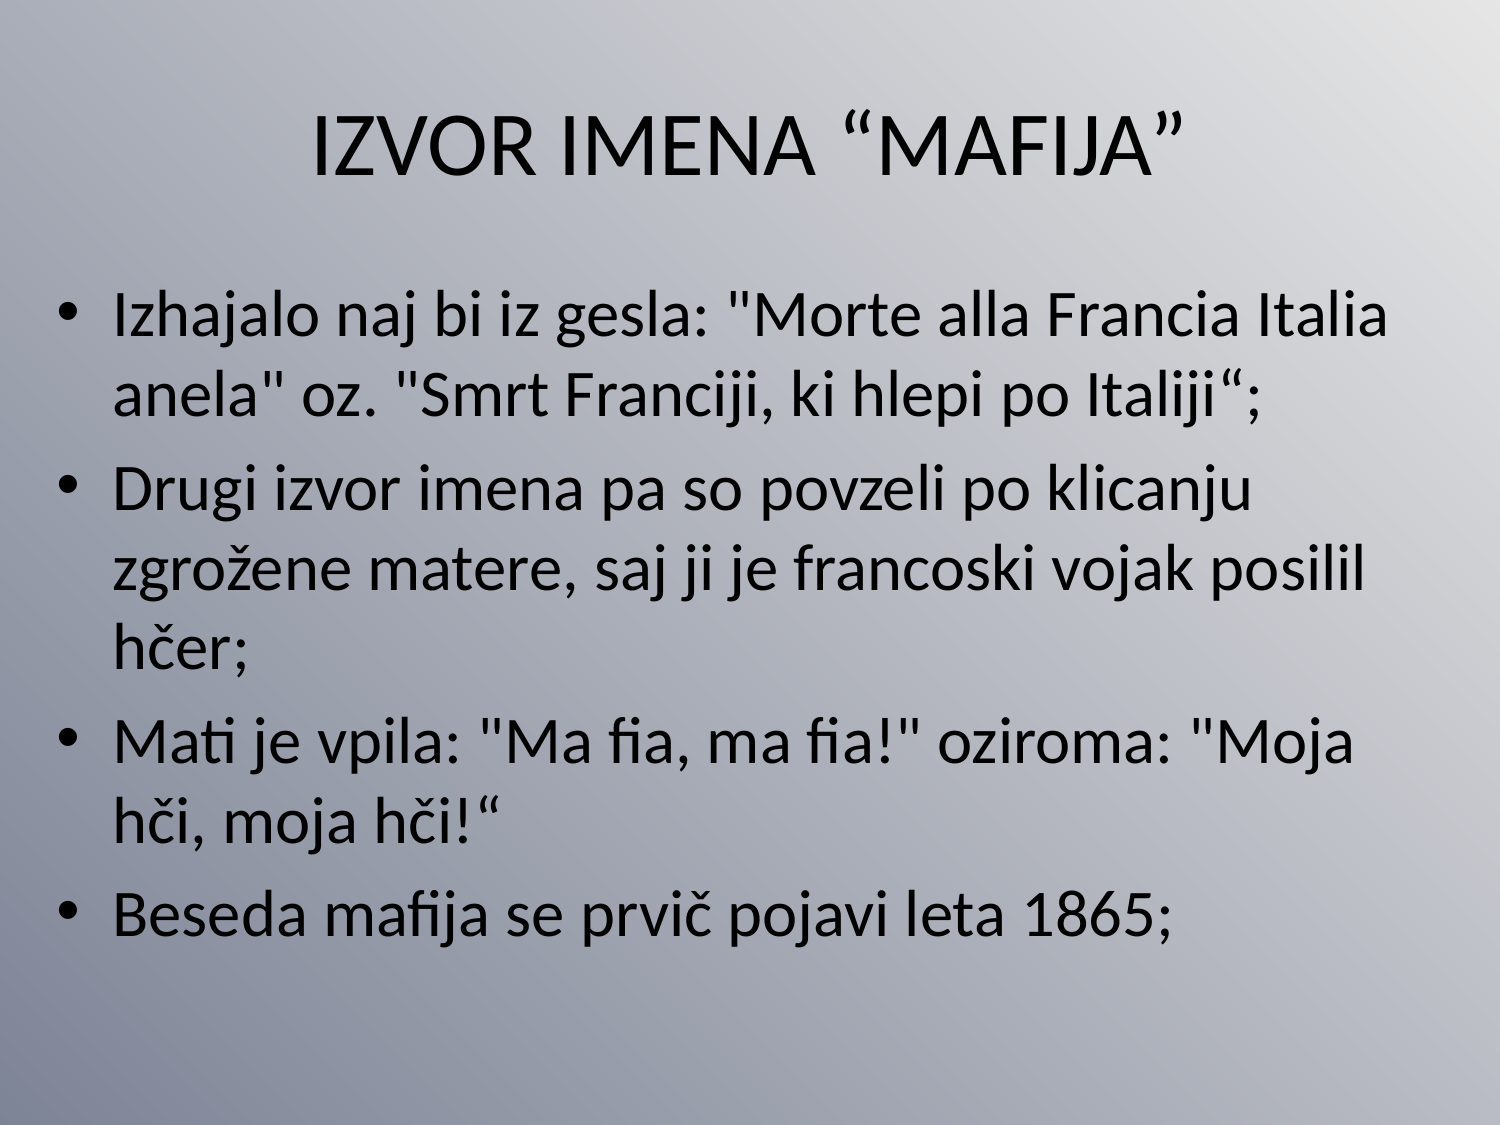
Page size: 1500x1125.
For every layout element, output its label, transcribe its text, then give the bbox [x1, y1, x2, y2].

list Izhajalo naj bi iz gesla: "Morte alla Francia Italia anela" oz. "Smrt Franciji, ki hlepi po Italiji“; Drugi izvor imena pa so povzeli po klicanju zgrožene matere, saj ji je francoski vojak posilil hčer; Mati je vpila: "Ma fia, ma fia!" oziroma: "Moja hči, moja hči!“ Beseda mafija se prvič pojavi leta 1865; [41, 262, 1459, 1094]
title IZVOR IMENA “MAFIJA” [75, 45, 1425, 233]
